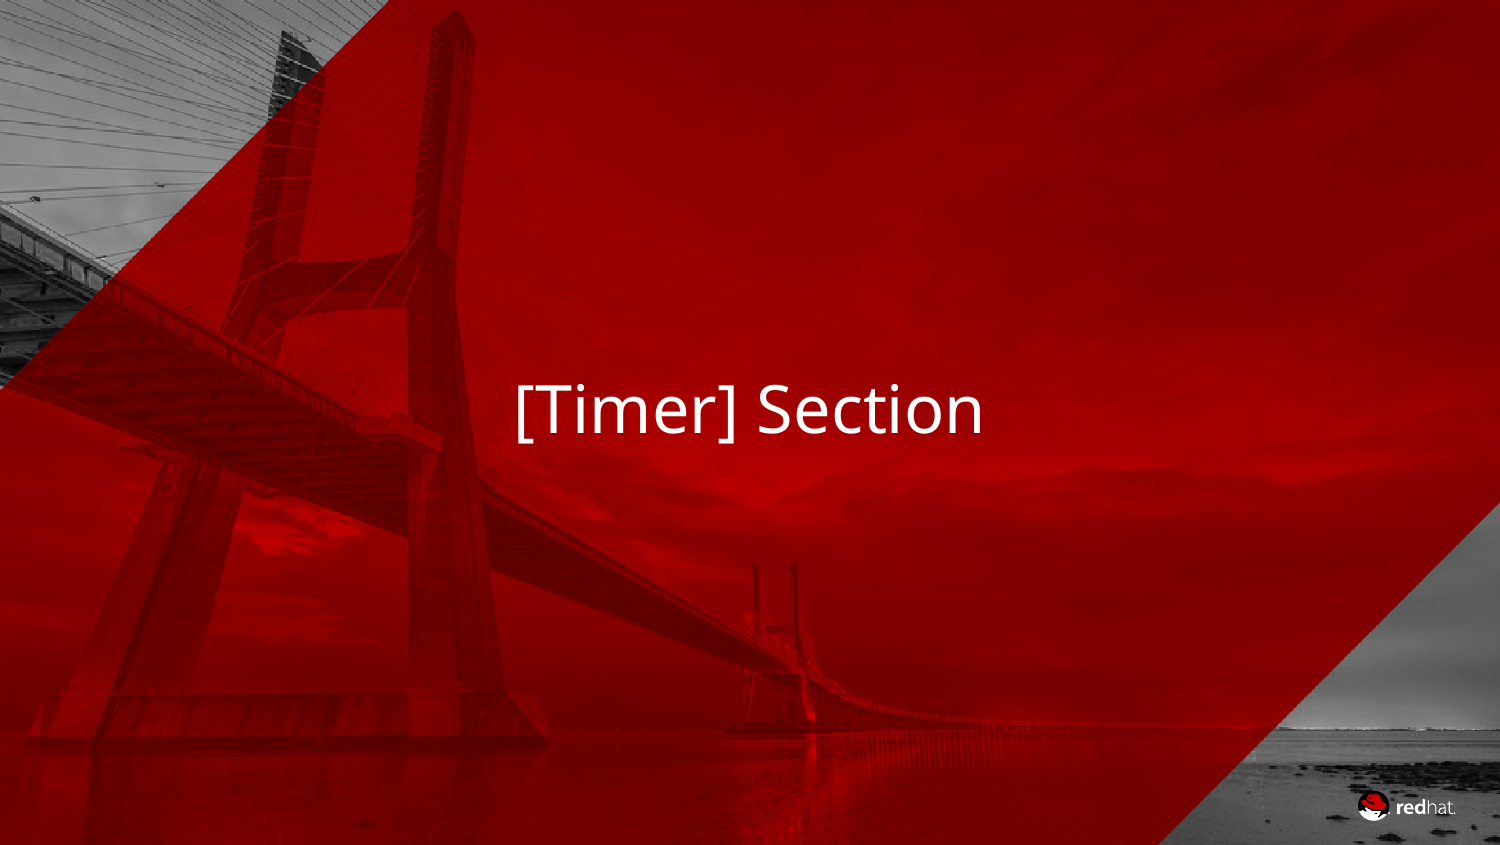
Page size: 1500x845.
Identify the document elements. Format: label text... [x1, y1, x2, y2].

title [Timer] Section [112, 330, 1388, 486]
picture [0, 0, 1500, 845]
